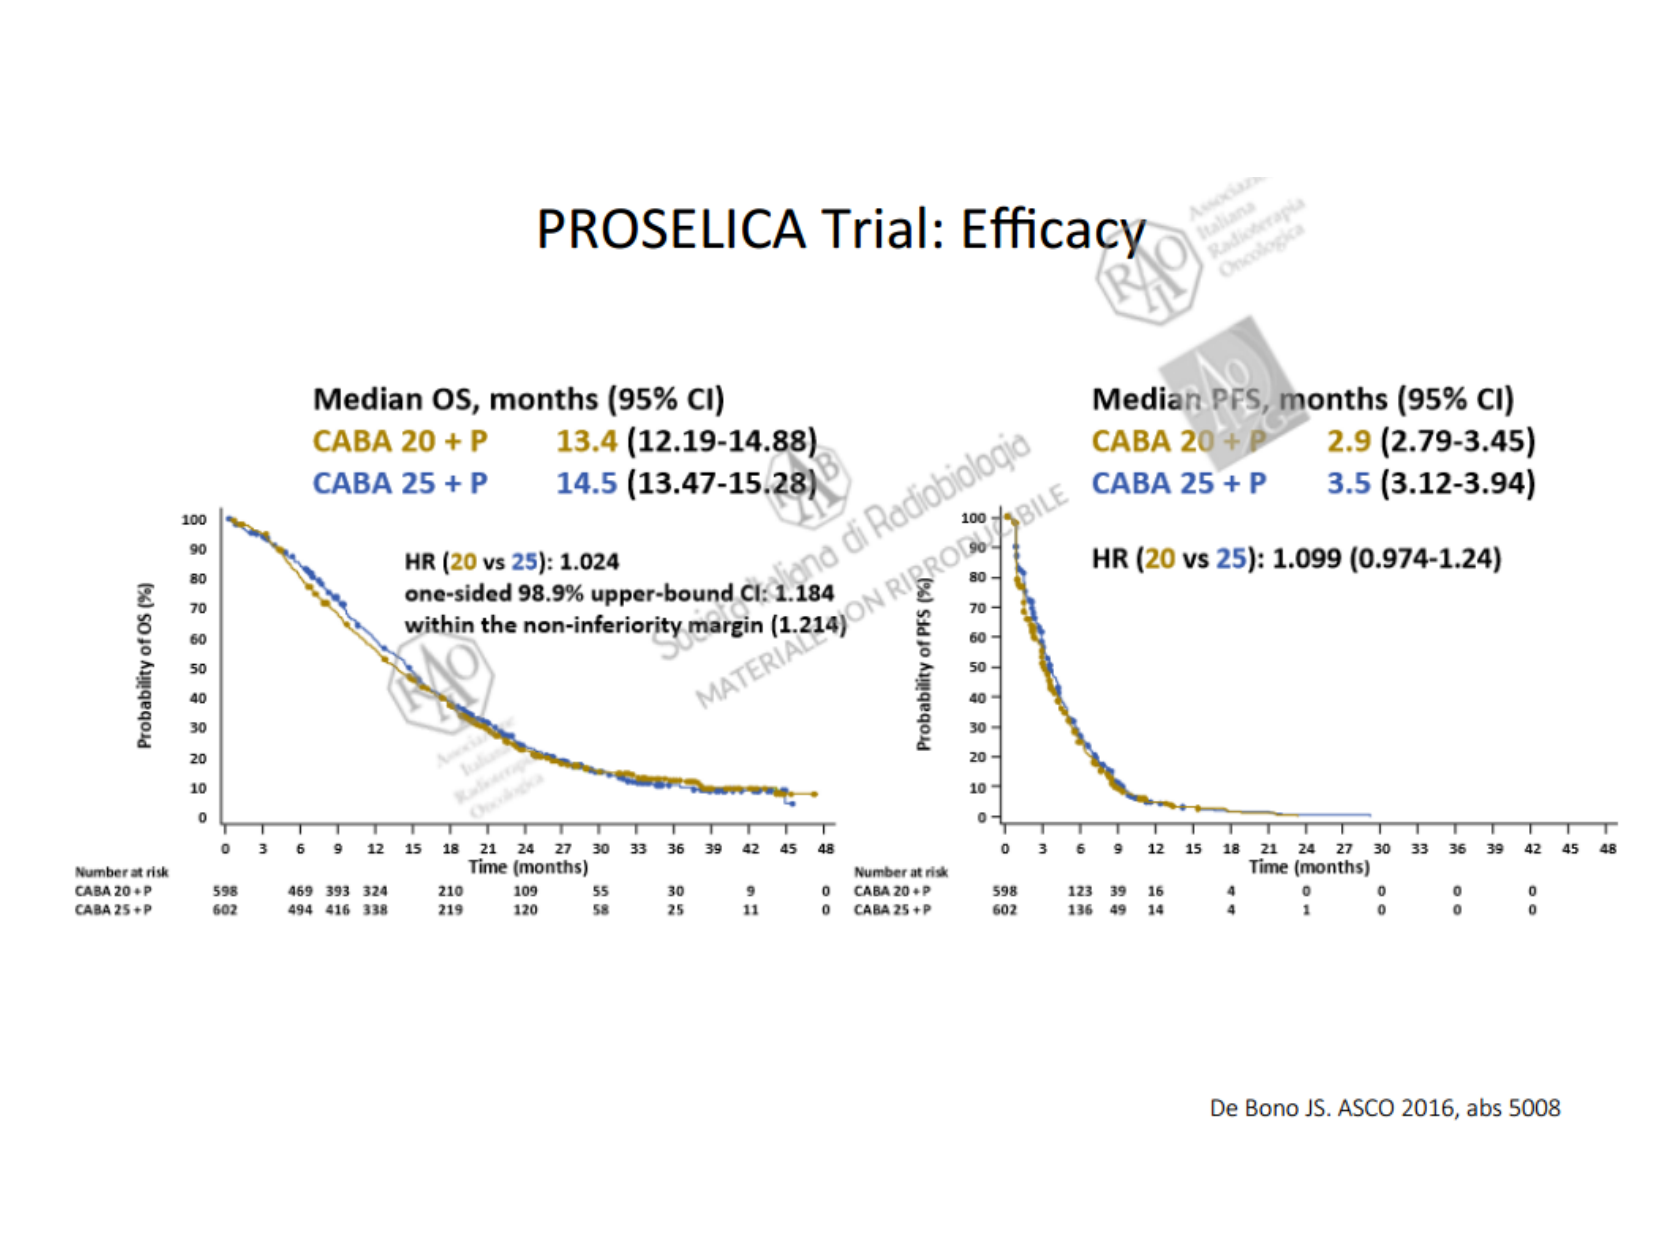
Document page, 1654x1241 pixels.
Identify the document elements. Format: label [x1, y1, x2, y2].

picture [17, 177, 1642, 1159]
